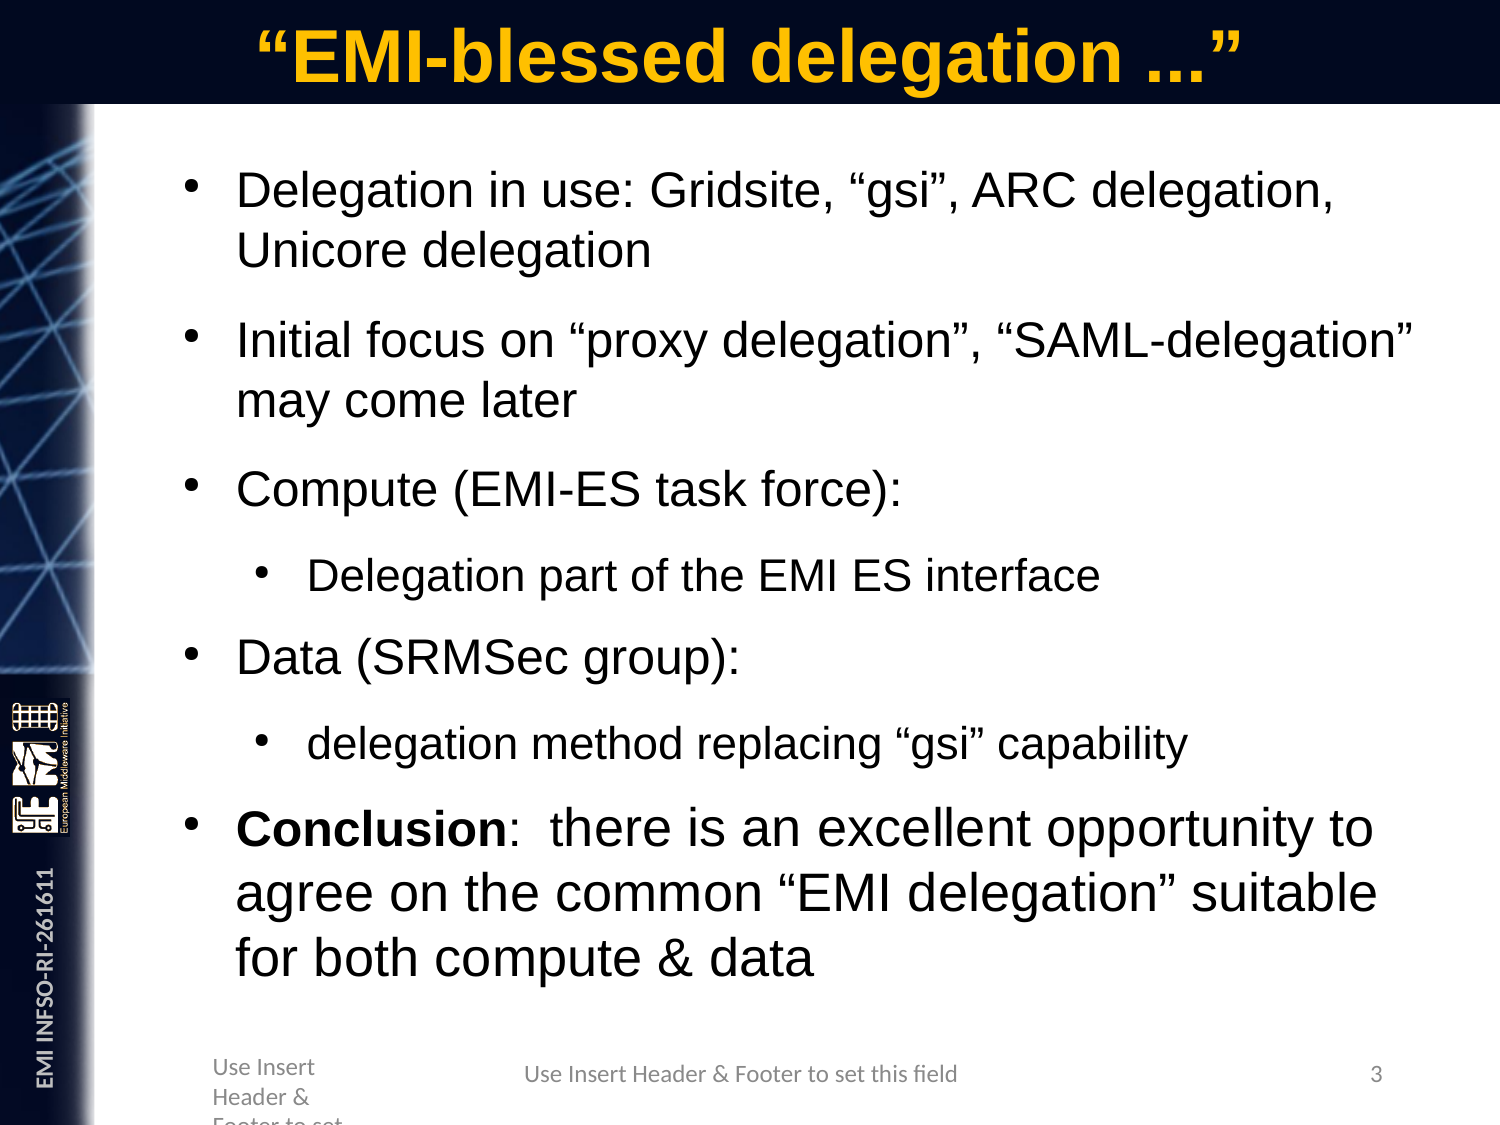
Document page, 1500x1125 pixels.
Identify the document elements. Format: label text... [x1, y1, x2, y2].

title “EMI-blessed delegation ...” [0, 0, 1500, 104]
picture [0, 104, 105, 1125]
text_box <number> [1354, 1042, 1424, 1103]
text_box Use Insert Header & Footer to set this field [197, 1042, 369, 1103]
list Delegation in use: Gridsite, “gsi”, ARC delegation, Unicore delegation Initial focus on “proxy delegation”, “SAML-delegation” may come later Compute (EMI-ES task force): Delegation part of the EMI ES interface Data (SRMSec group): delegation method replacing “gsi” capability Conclusion: there is an excellent opportunity to agree on the common “EMI delegation” suitable for both compute & data [150, 149, 1463, 1005]
text_box Use Insert Header & Footer to set this field [380, 1042, 1103, 1103]
